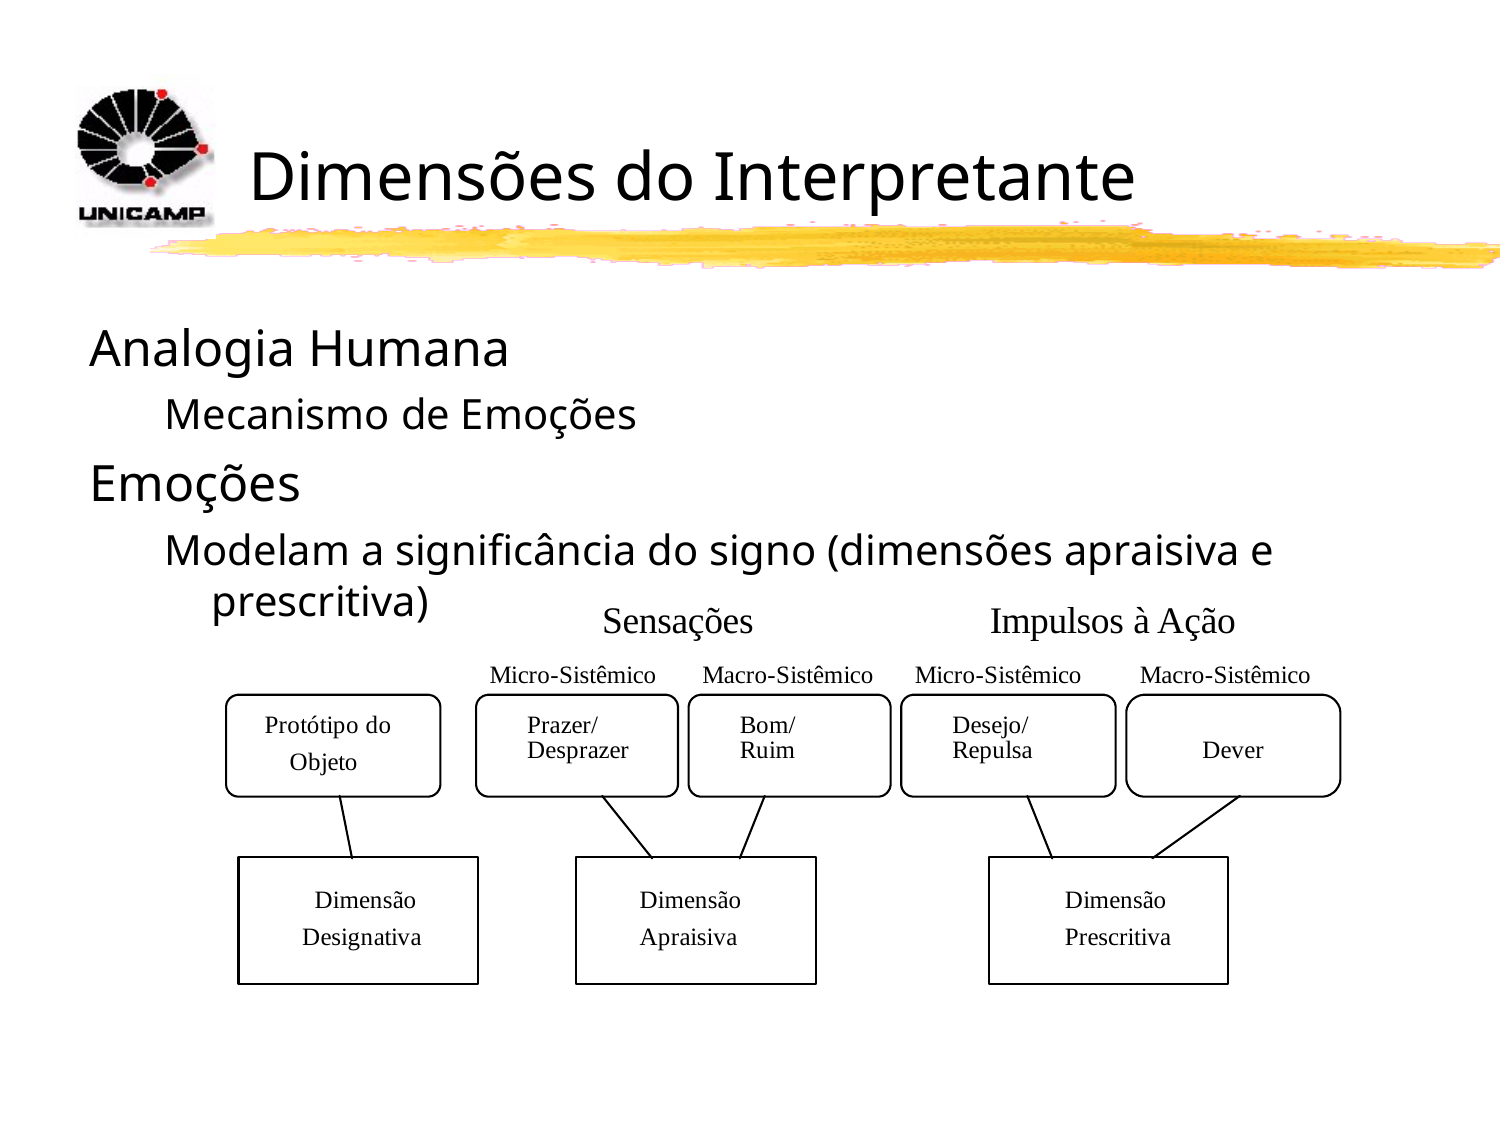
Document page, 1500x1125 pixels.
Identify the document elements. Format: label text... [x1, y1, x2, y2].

picture [75, 74, 1500, 279]
title Dimensões do Interpretante [233, 37, 1434, 225]
list Analogia Humana Mecanismo de Emoções Emoções Modelam a significância do signo (dimensões apraisiva e prescritiva) [74, 309, 1417, 994]
chart [225, 600, 1342, 986]
